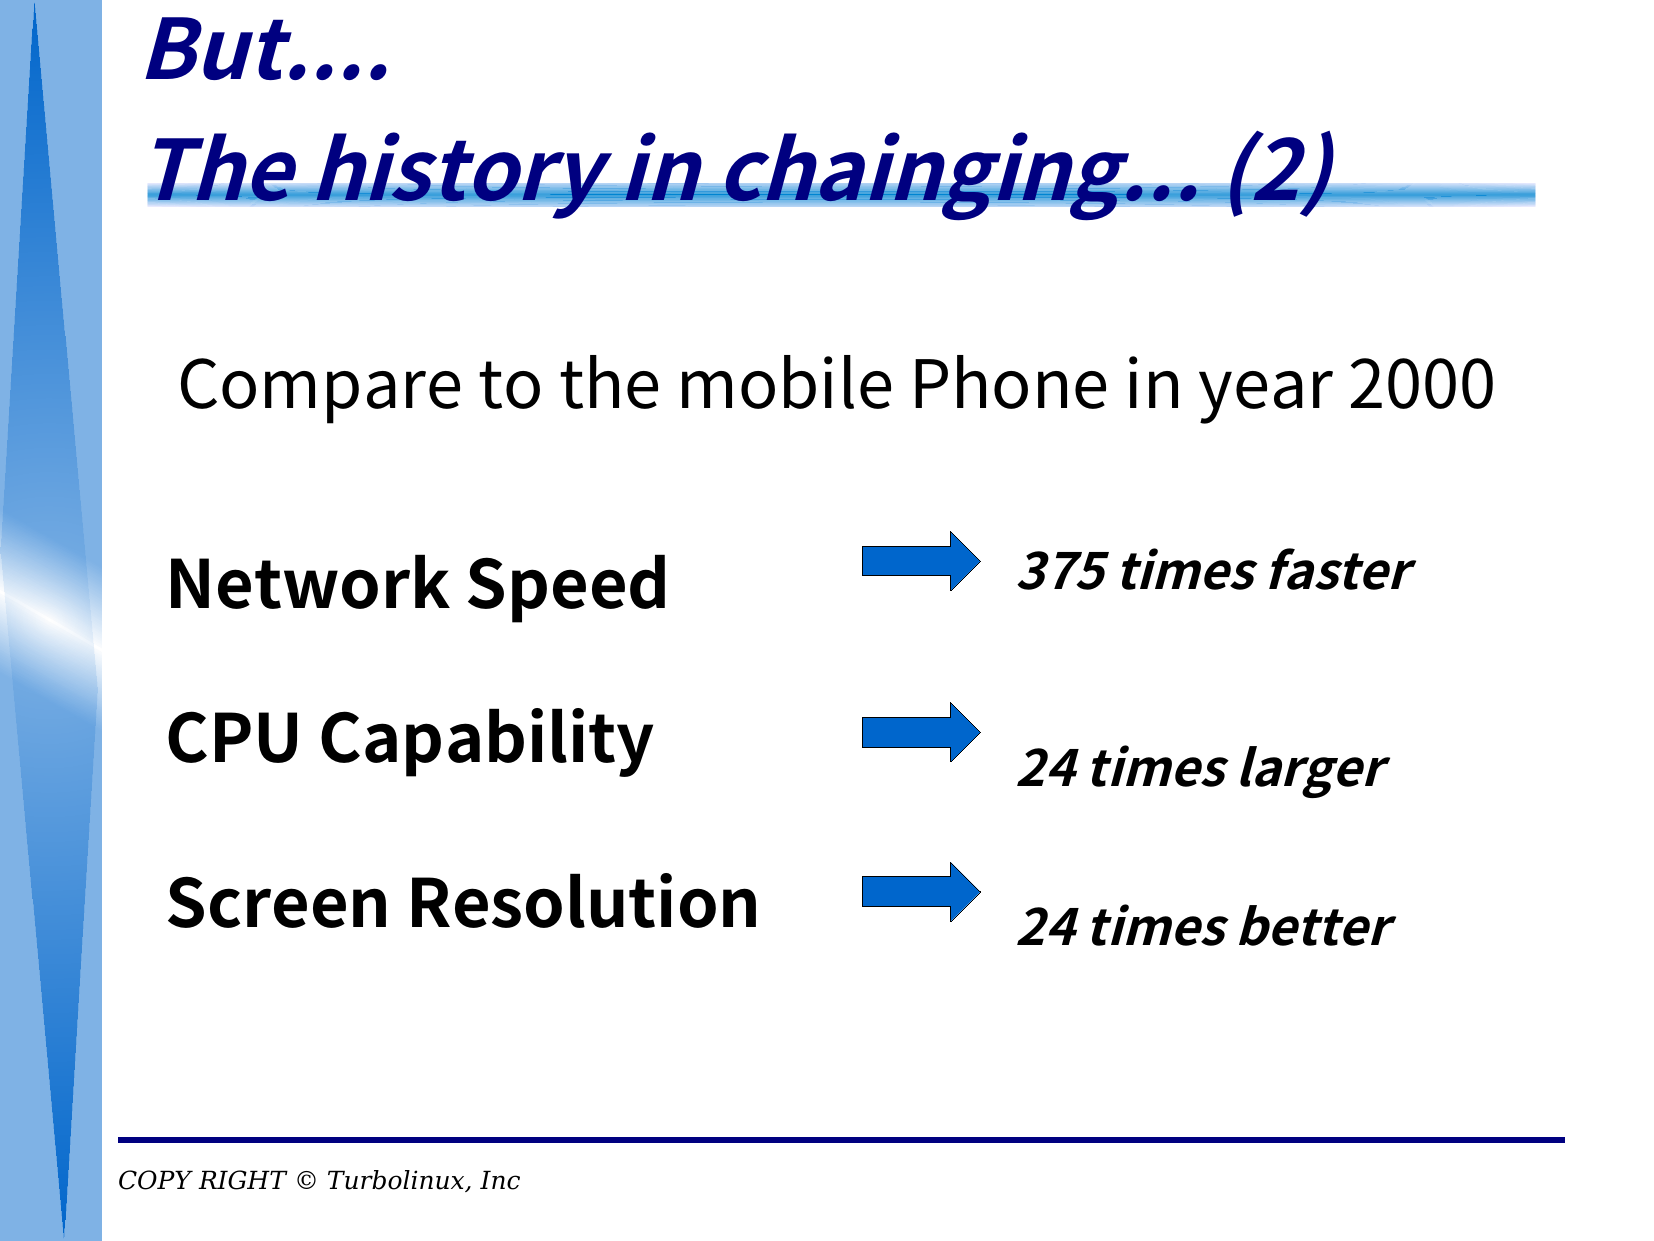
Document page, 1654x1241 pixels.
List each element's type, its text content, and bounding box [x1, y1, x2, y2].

text_box Network Speed [129, 531, 638, 626]
text_box CPU Capability [129, 685, 798, 833]
text_box 24 times better [980, 814, 1489, 957]
text_box [862, 531, 981, 591]
text_box 24 times larger [980, 655, 1489, 804]
text_box [862, 702, 981, 762]
text_box [862, 862, 981, 922]
text_box Compare to the mobile Phone in year 2000 [177, 330, 1536, 502]
text_box 375 times faster [980, 531, 1489, 626]
title But.... The history in chainging... (2) [138, 20, 1527, 187]
text_box Screen Resolution [129, 850, 827, 993]
